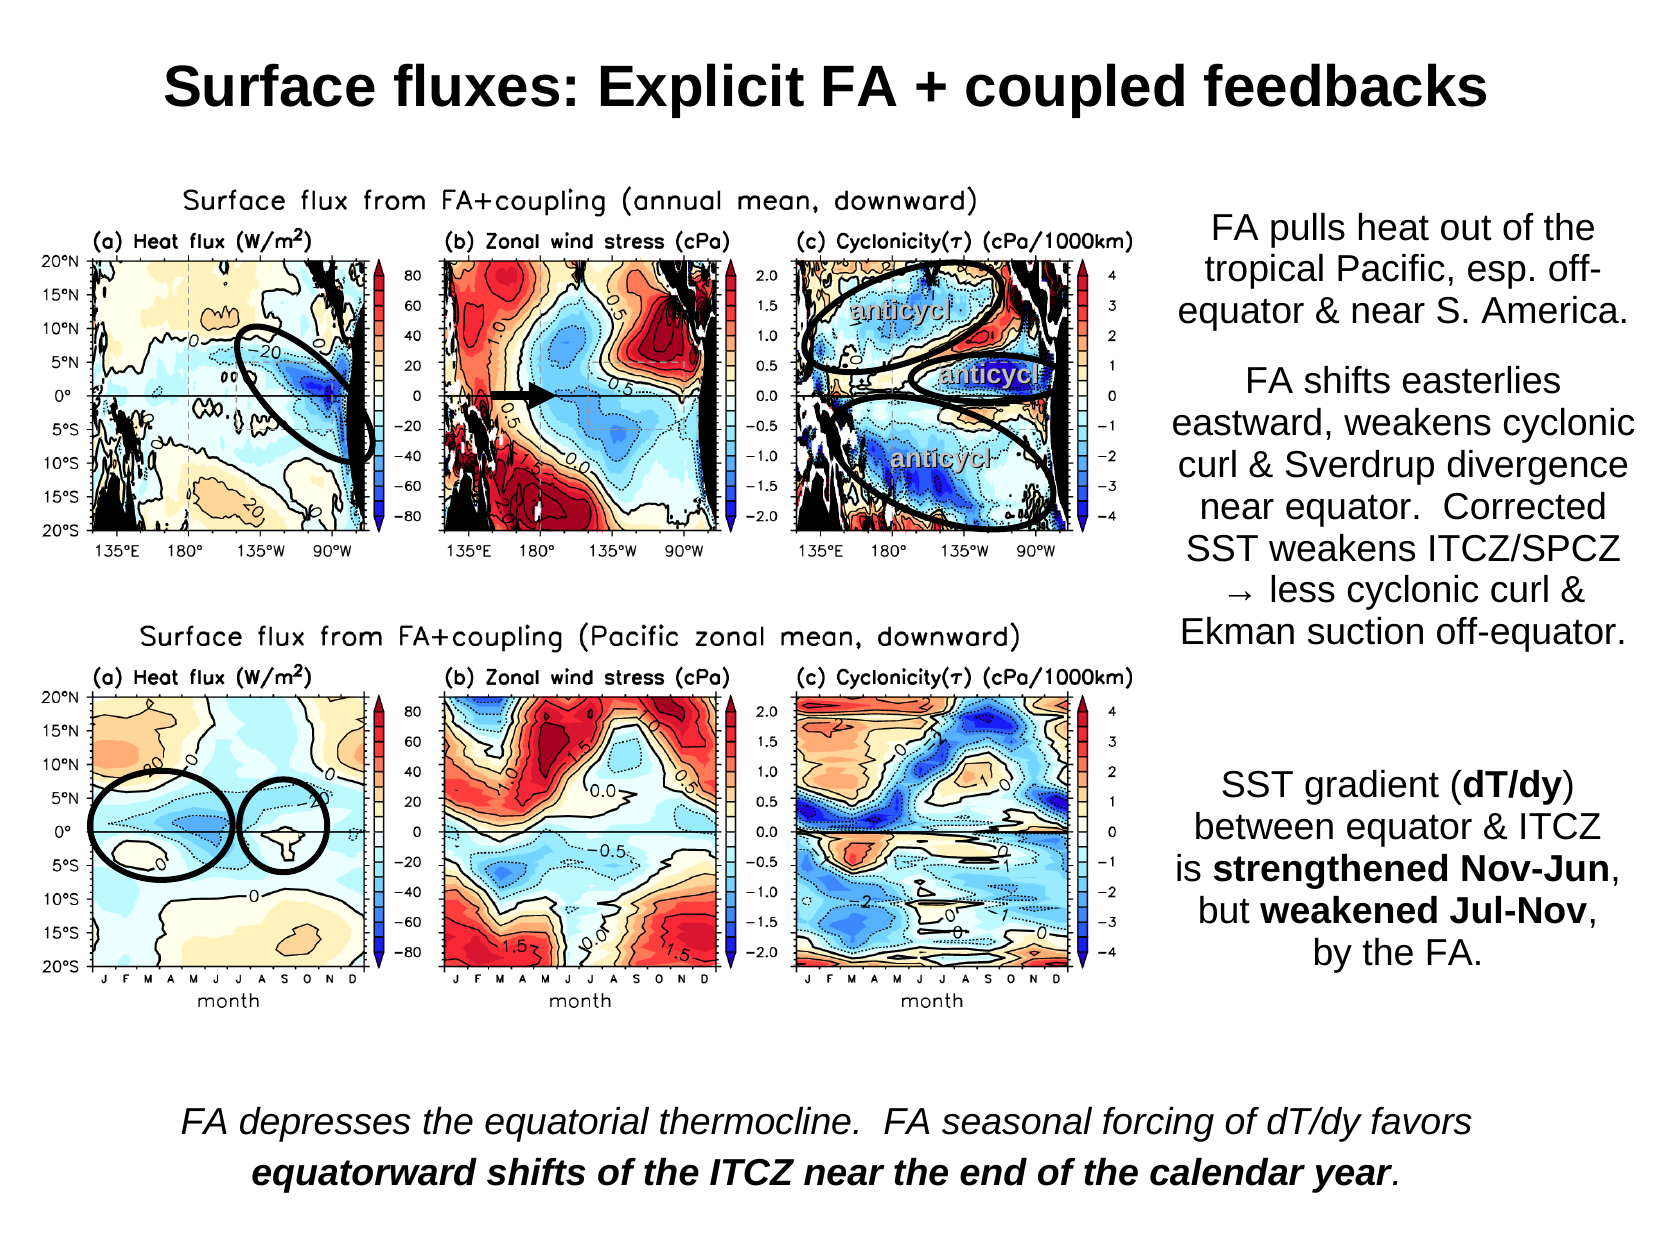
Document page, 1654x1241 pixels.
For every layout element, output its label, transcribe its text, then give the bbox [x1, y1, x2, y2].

text_box anticycl [922, 352, 1055, 397]
text_box SST gradient (dT/dy) between equator & ITCZ is strengthened Nov-Jun, but weakened Jul-Nov, by the FA. [1142, 757, 1654, 981]
text_box anticycl [874, 436, 1007, 481]
text_box FA pulls heat out of the tropical Pacific, esp. off-equator & near S. America. [1153, 200, 1654, 339]
text_box Surface fluxes: Explicit FA + coupled feedbacks [39, 38, 1615, 119]
picture [1, 180, 1136, 577]
text_box FA shifts easterlies eastward, weakens cyclonic curl & Sverdrup divergence near equator. Corrected SST weakens ITCZ/SPCZ → less cyclonic curl & Ekman suction off-equator. [1153, 353, 1654, 660]
text_box anticycl [834, 288, 967, 333]
text_box FA depresses the equatorial thermocline. FA seasonal forcing of dT/dy favors equatorward shifts of the ITCZ near the end of the calendar year. [39, 1089, 1615, 1194]
picture [1, 616, 1136, 1013]
